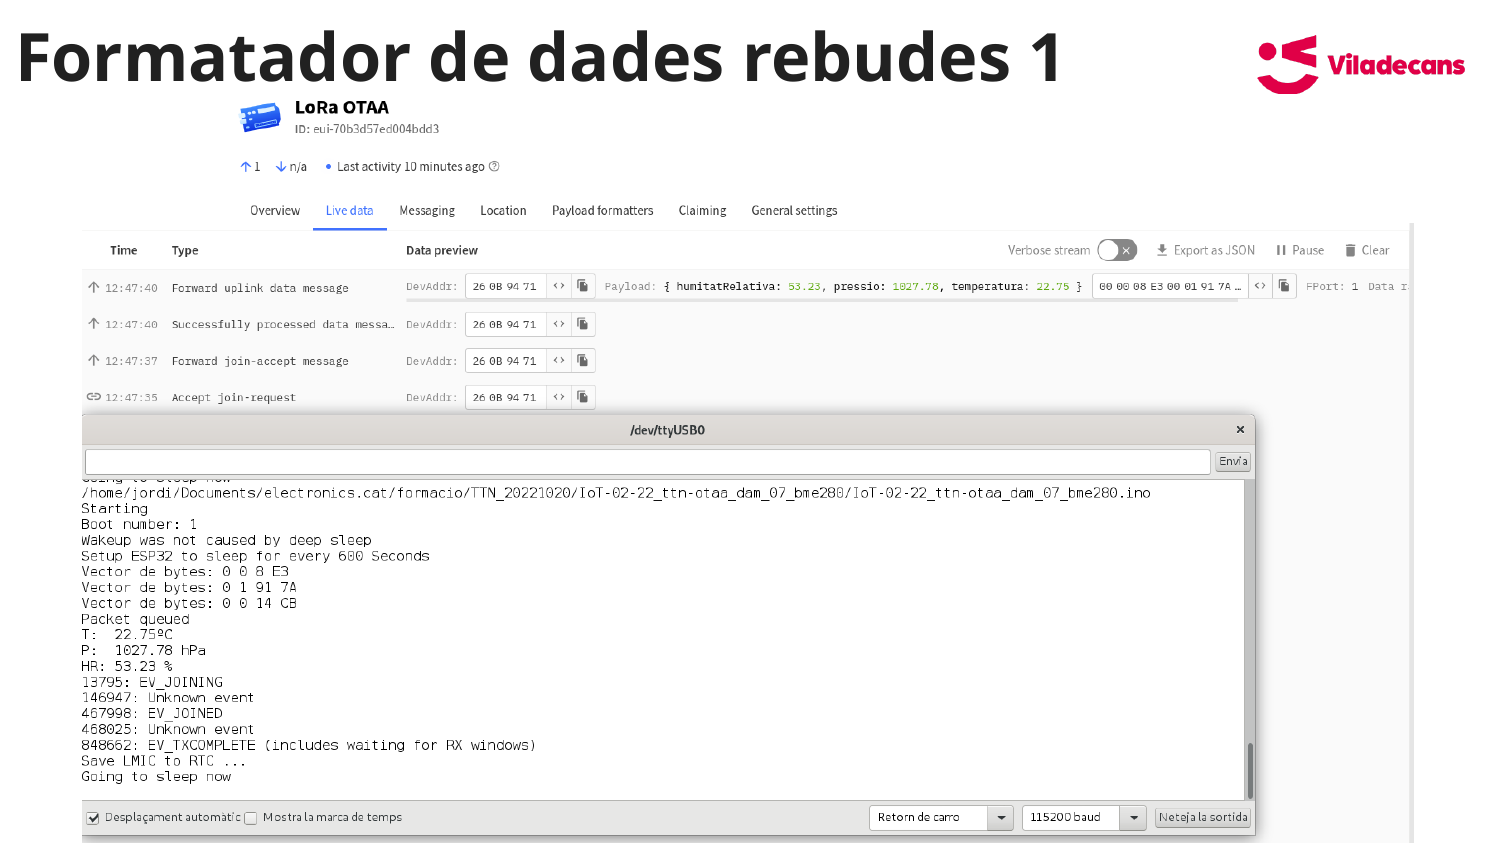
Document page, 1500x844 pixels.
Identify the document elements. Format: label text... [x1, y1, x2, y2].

title Formatador de dades rebudes 1 [0, 0, 1312, 107]
picture [82, 35, 1465, 843]
